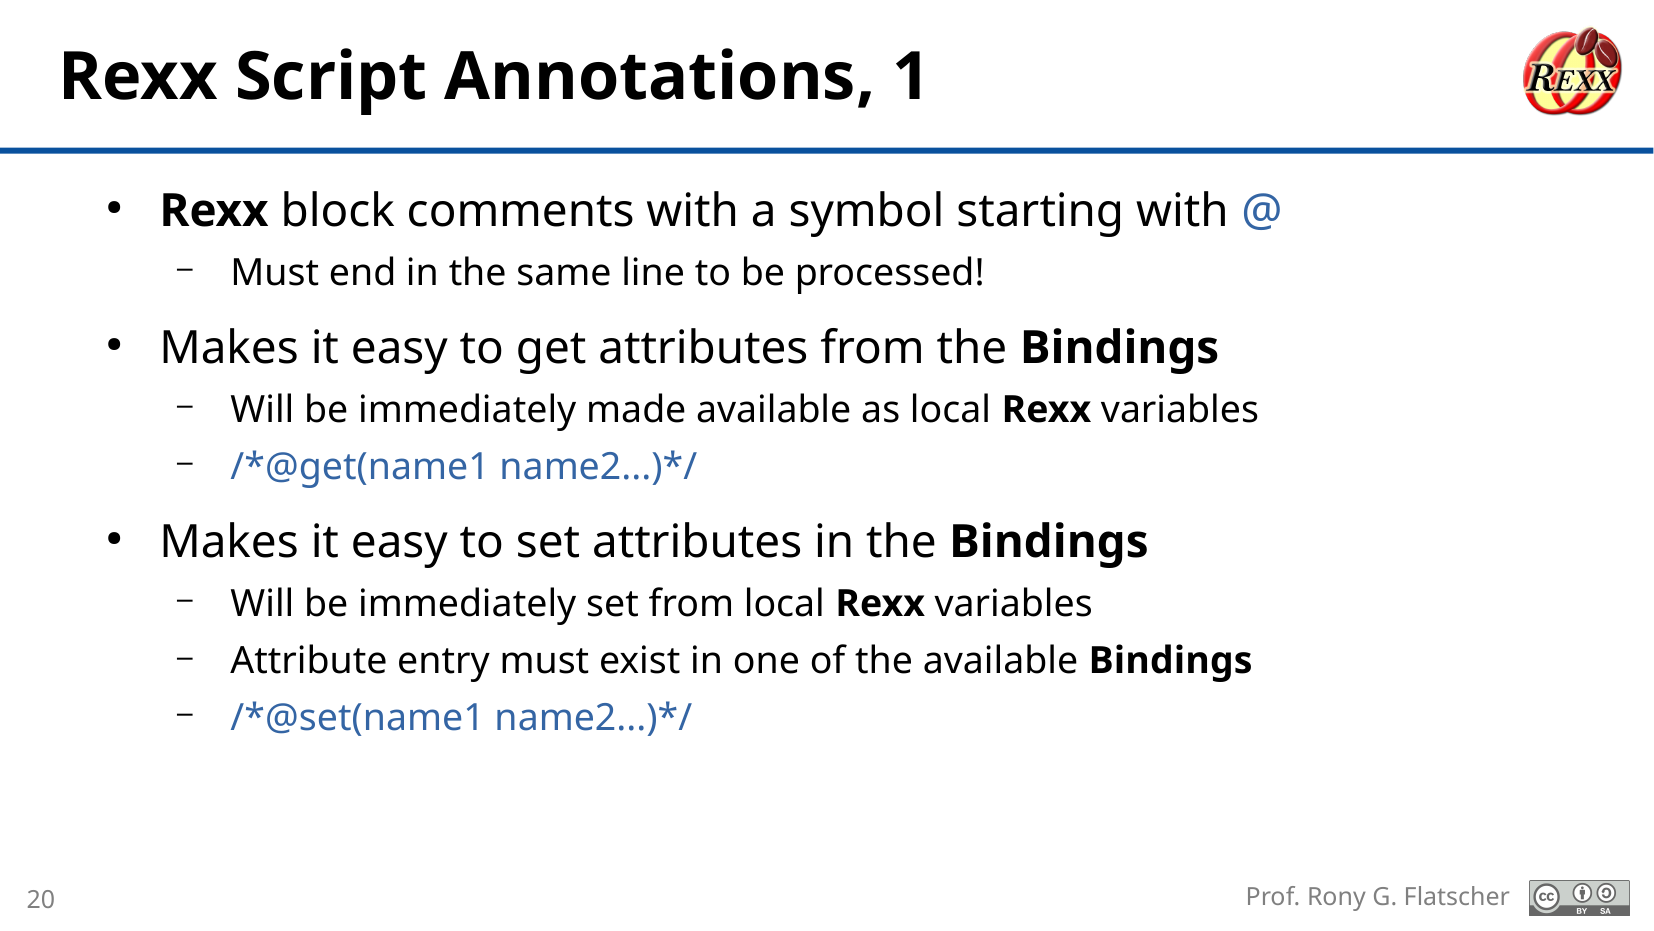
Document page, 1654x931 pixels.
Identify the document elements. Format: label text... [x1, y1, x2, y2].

title Rexx Script Annotations, 1 [0, 0, 1625, 148]
list Rexx block comments with a symbol starting with @ Must end in the same line to be processed! Makes it easy to get attributes from the Bindings Will be immediately made available as local Rexx variables /*@get(name1 name2...)*/ Makes it easy to set attributes in the Bindings Will be immediately set from local Rexx variables Attribute entry must exist in one of the available Bindings /*@set(name1 name2...)*/ [88, 177, 1577, 857]
